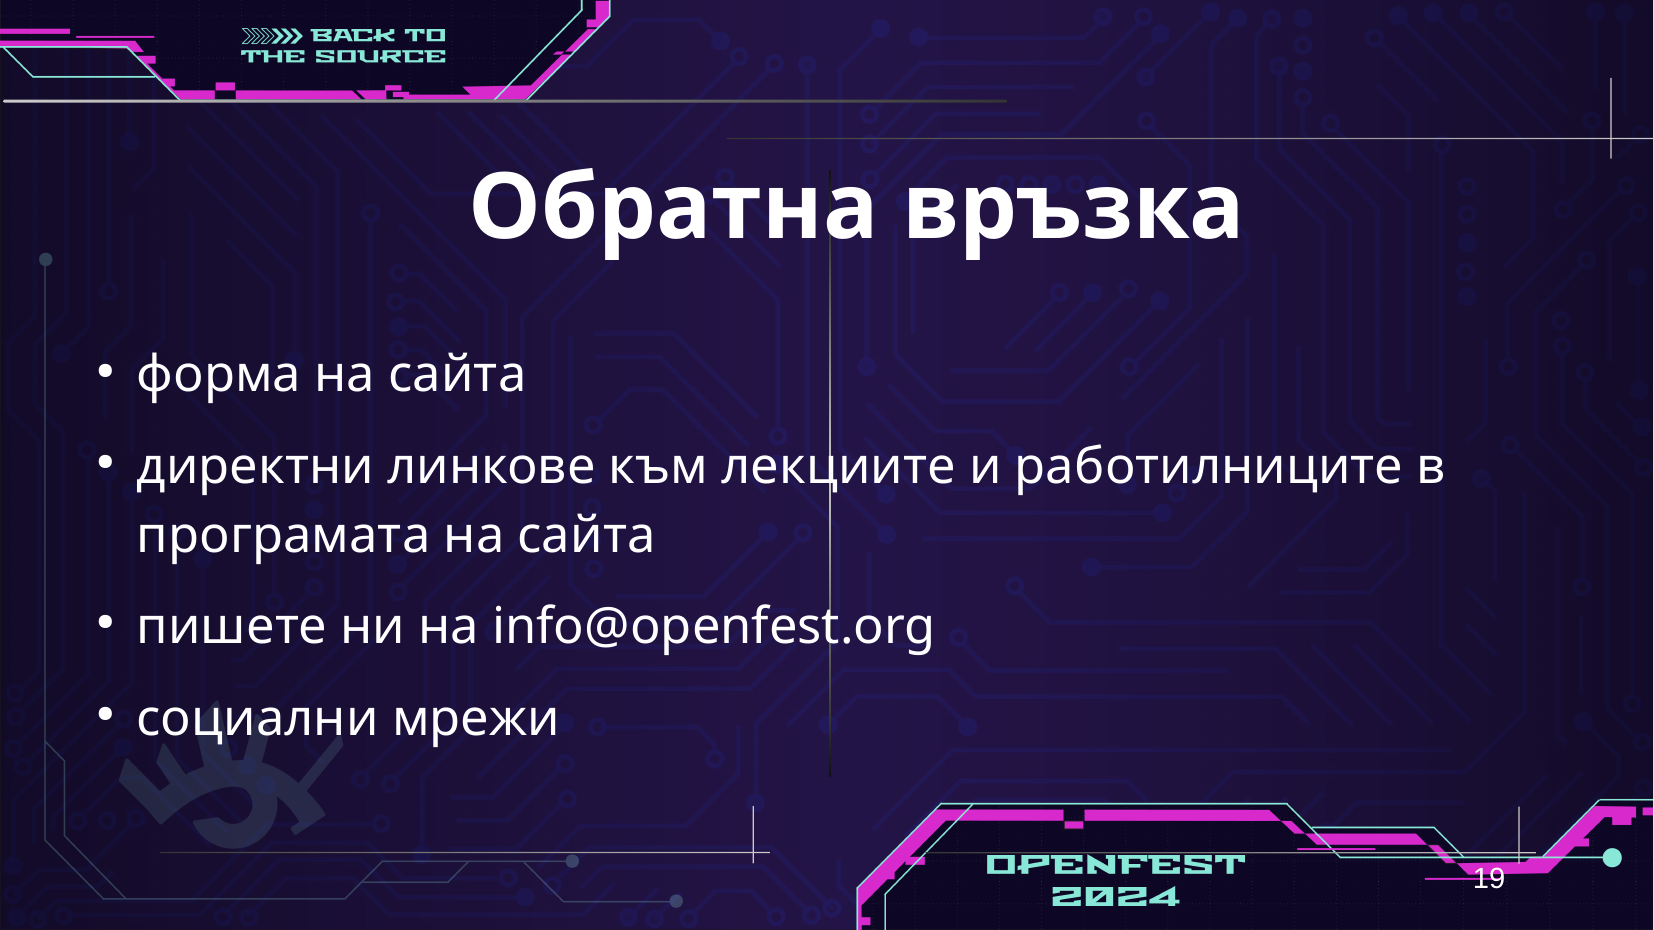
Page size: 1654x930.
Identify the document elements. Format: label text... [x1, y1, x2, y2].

picture [0, 0, 1654, 930]
list форма на сайта директни линкове към лекциите и работилниците в програмата на сайта пишете ни на info@openfest.org социални мрежи [82, 337, 1640, 751]
title Обратна връзка [75, 138, 1640, 268]
